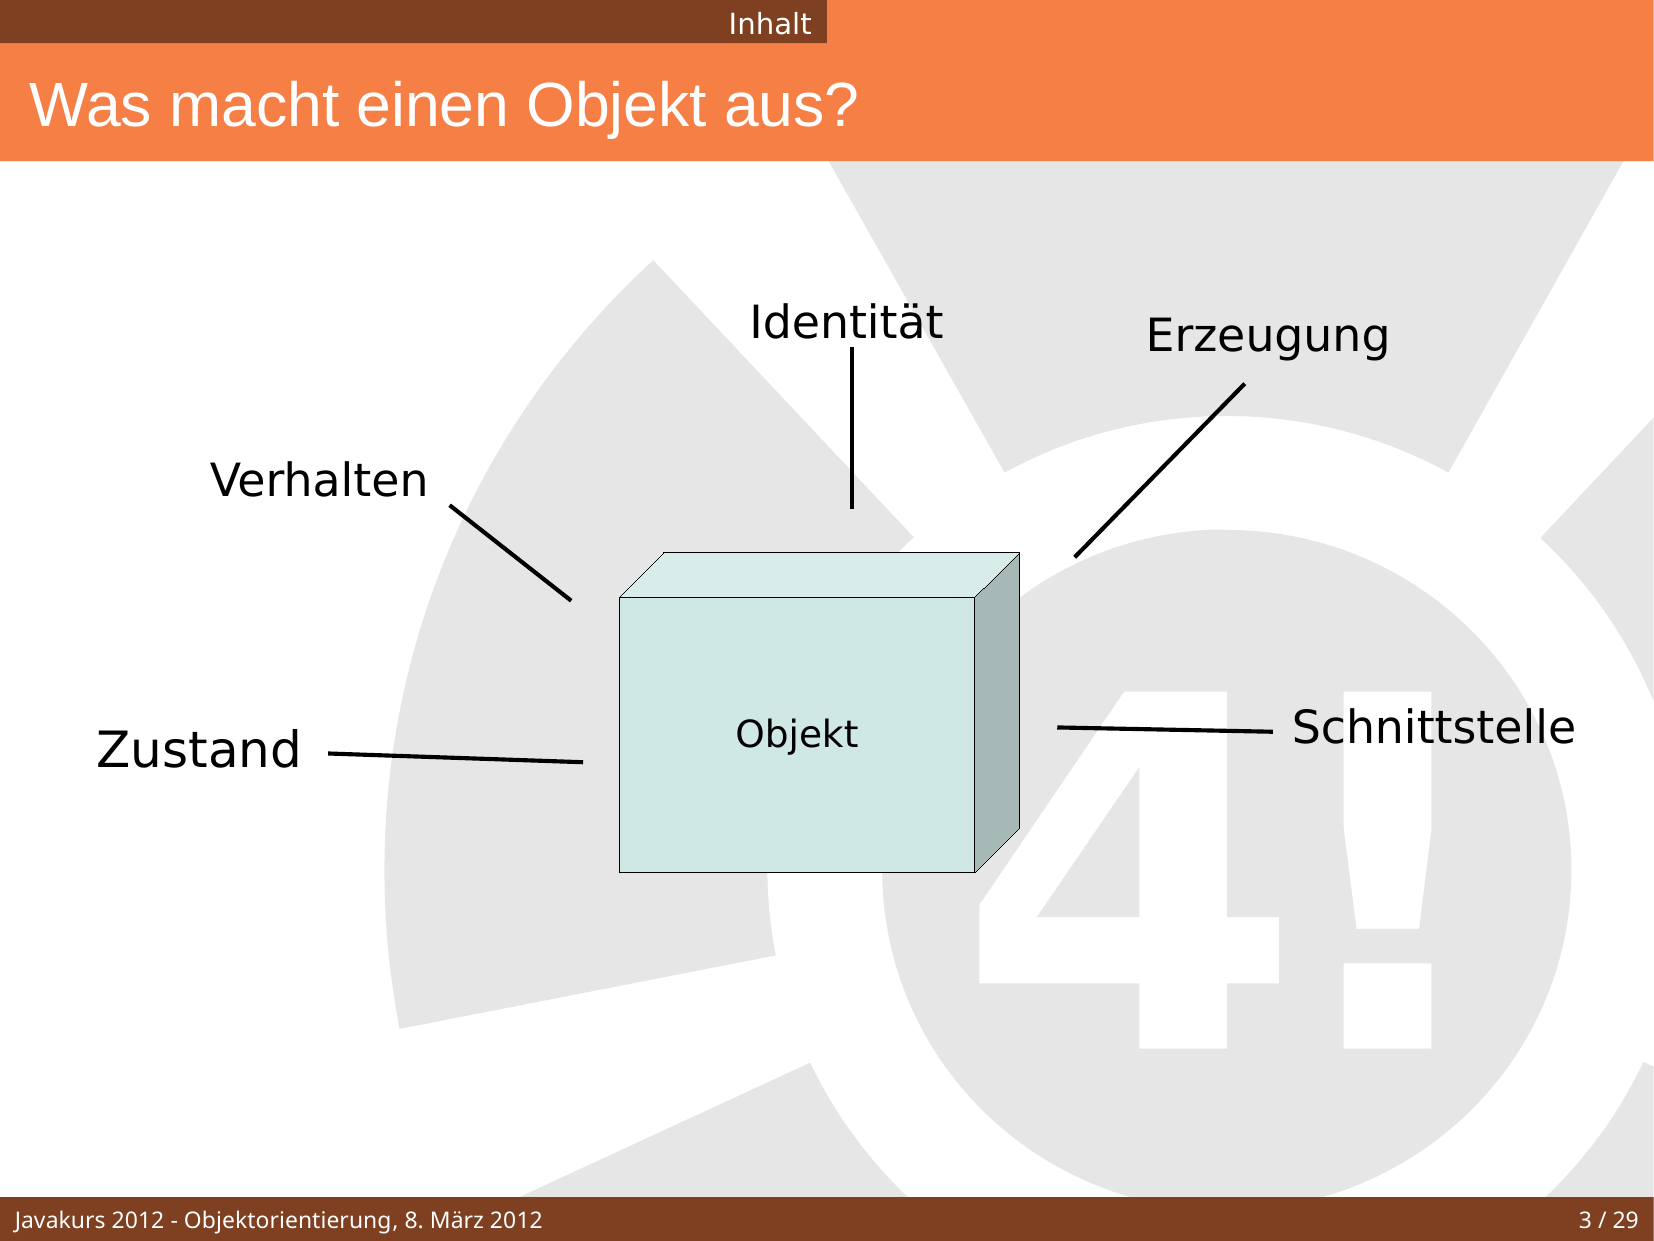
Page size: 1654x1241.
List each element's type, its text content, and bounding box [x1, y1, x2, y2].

text_box Zustand [81, 713, 318, 787]
text_box Objekt [619, 598, 974, 873]
text_box Erzeugung [1130, 301, 1406, 370]
text_box Fragen? [619, 552, 1019, 598]
text_box Identität [734, 288, 959, 357]
text_box Inhalt [29, 0, 827, 50]
text_box Verhalten [195, 446, 448, 515]
title Was macht einen Objekt aus? [29, 67, 1595, 143]
text_box Schnittstelle [1277, 693, 1592, 763]
